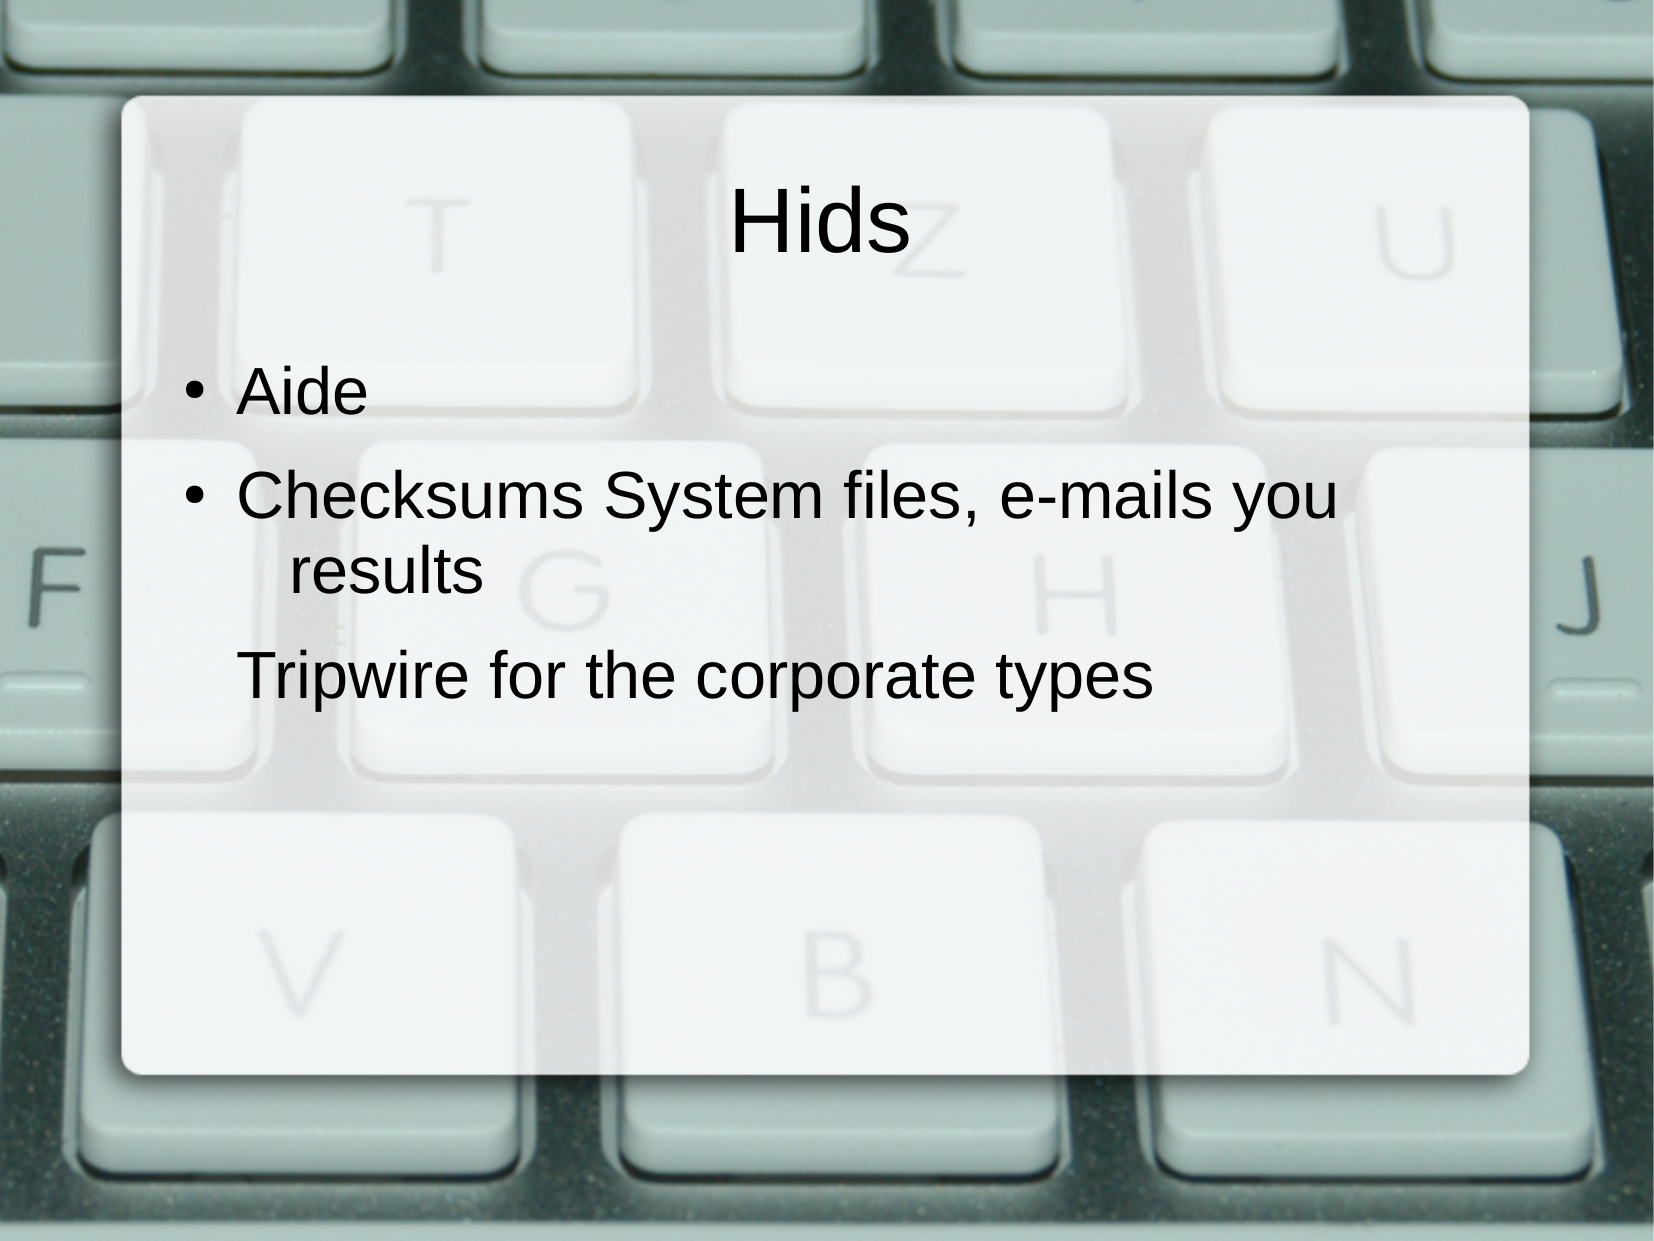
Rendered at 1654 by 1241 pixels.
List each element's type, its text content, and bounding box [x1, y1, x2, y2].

title Hids [135, 125, 1506, 318]
picture [0, 0, 1654, 1241]
list Aide Checksums System files, e-mails you results Tripwire for the corporate types [147, 354, 1506, 1049]
